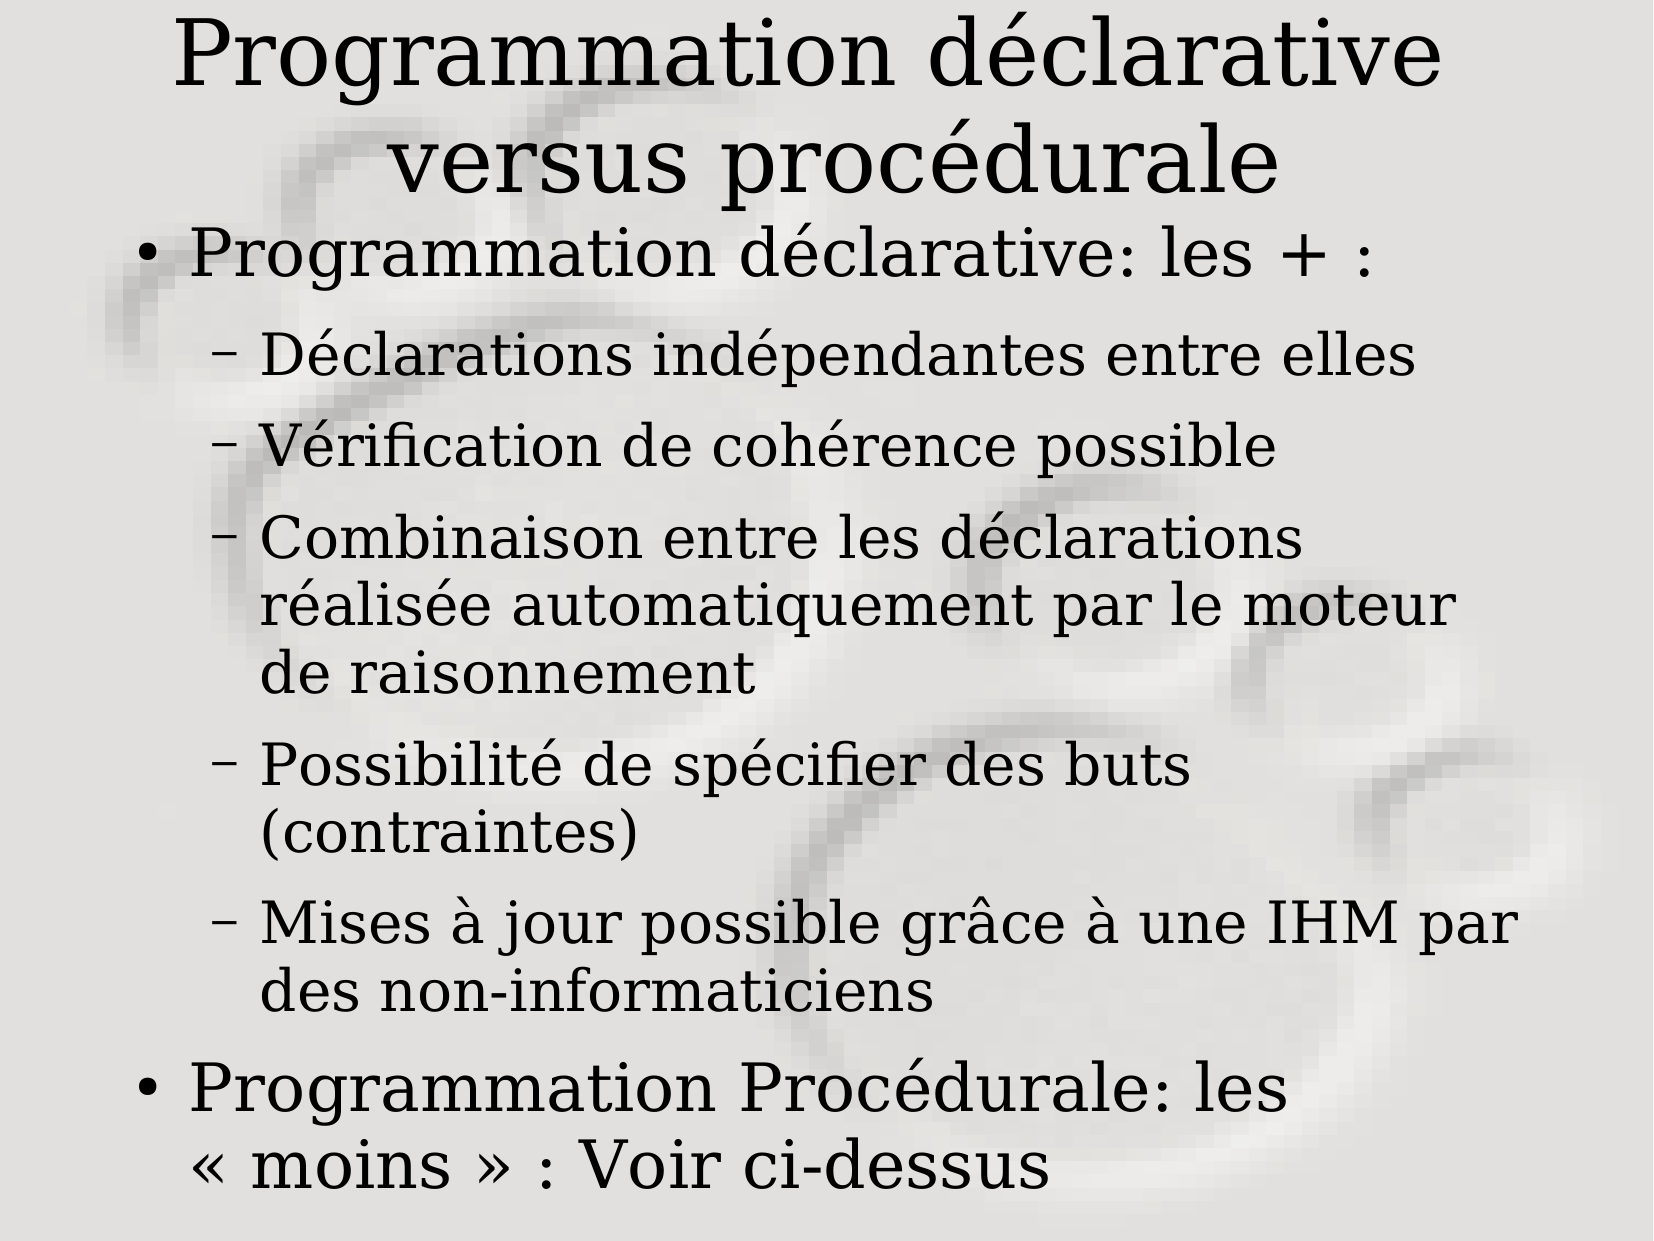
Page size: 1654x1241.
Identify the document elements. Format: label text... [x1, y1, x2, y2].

title Programmation déclarative versus procédurale [93, 0, 1506, 215]
list Programmation déclarative: les + : Déclarations indépendantes entre elles Vérification de cohérence possible Combinaison entre les déclarations réalisée automatiquement par le moteur de raisonnement Possibilité de spécifier des buts (contraintes) Mises à jour possible grâce à une IHM par des non-informaticiens Programmation Procédurale: les « moins » : Voir ci-dessus [118, 214, 1531, 1225]
picture [0, 0, 1654, 1241]
